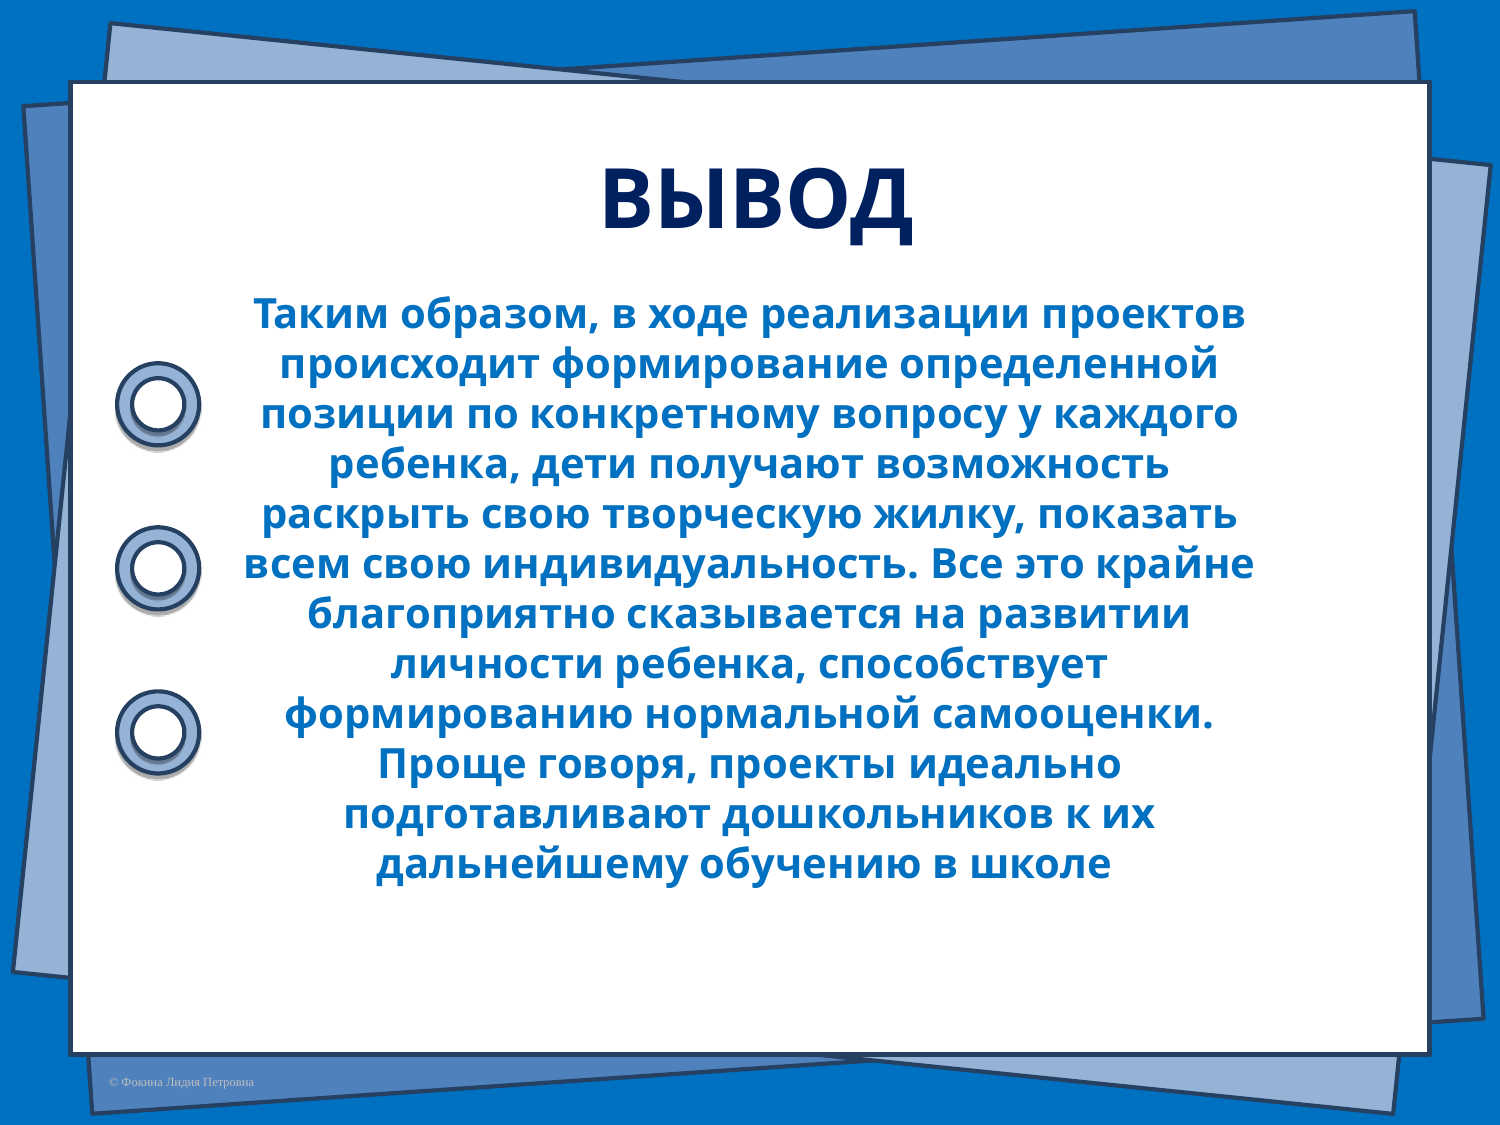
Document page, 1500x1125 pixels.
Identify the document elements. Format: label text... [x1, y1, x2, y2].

subtitle Таким образом, в ходе реализации проектов происходит формирование определенной позиции по конкретному вопросу у каждого ребенка, дети получают возможность раскрыть свою творческую жилку, показать всем свою индивидуальность. Все это крайне благоприятно сказывается на развитии личности ребенка, способствует формированию нормальной самооценки. Проще говоря, проекты идеально подготавливают дошкольников к их дальнейшему обучению в школе [225, 278, 1276, 925]
title ВЫВОД [194, 137, 1317, 268]
